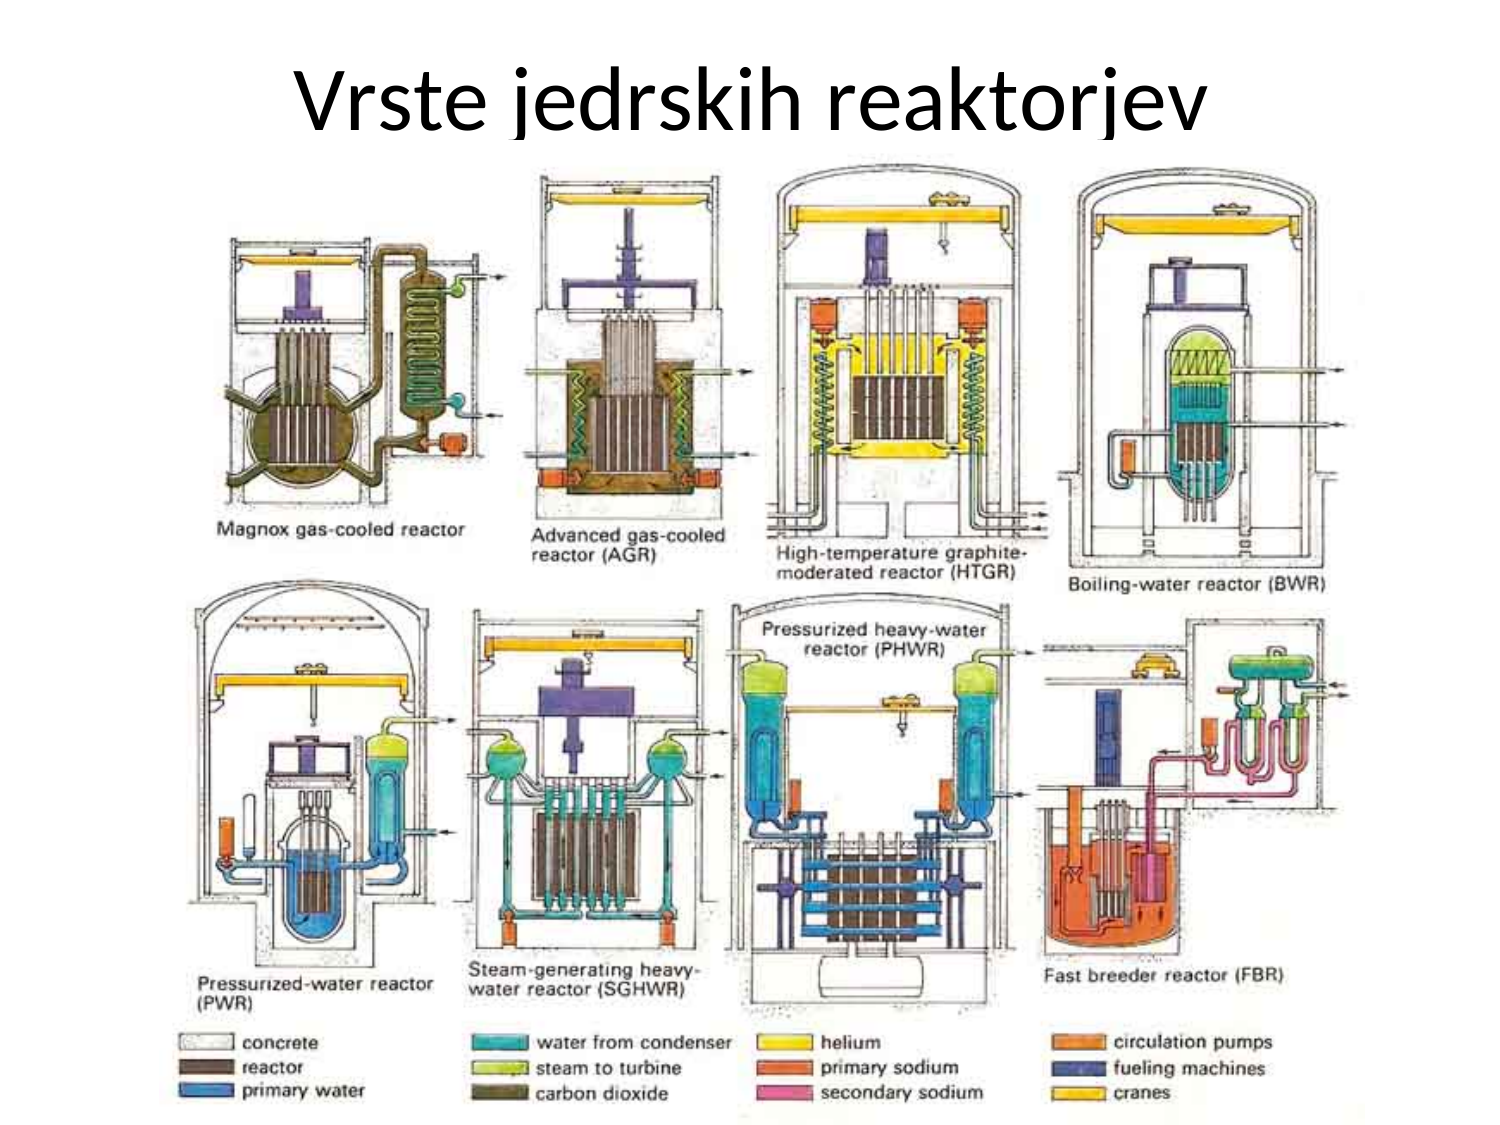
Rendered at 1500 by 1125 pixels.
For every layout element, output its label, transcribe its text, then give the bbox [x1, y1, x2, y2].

text_box Vrste jedrskih reaktorjev [76, 0, 1427, 188]
picture [159, 140, 1365, 1125]
